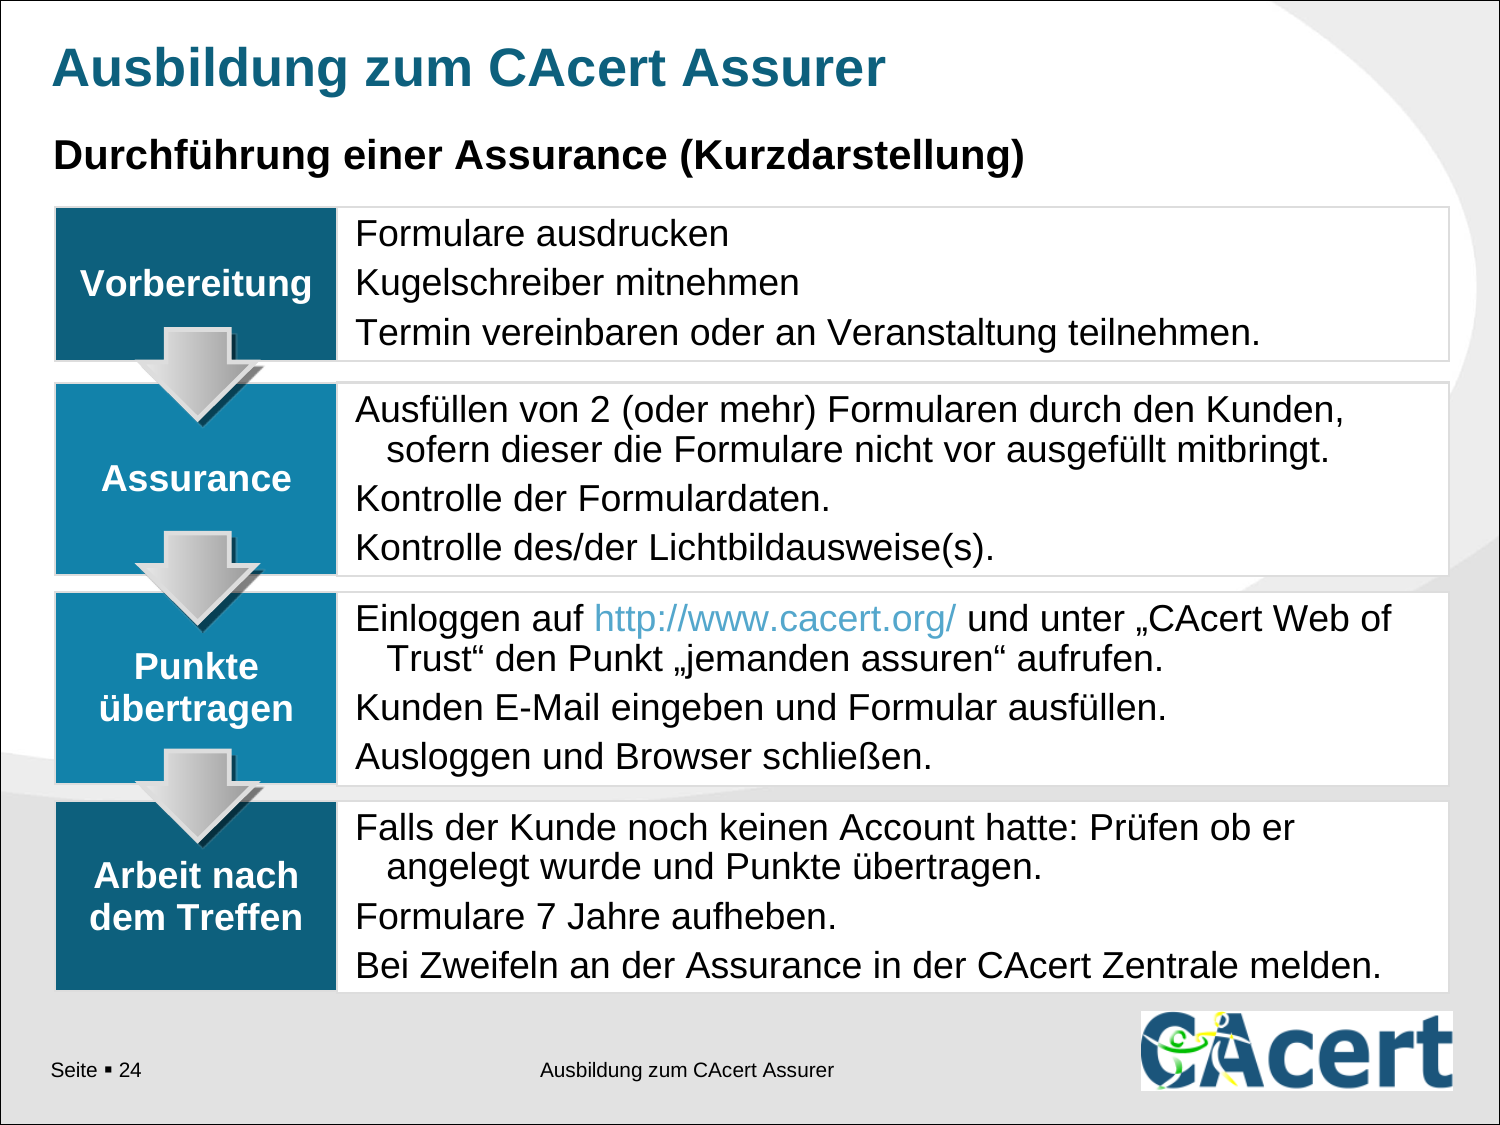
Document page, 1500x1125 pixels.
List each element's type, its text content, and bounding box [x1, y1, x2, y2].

text_box Durchführung einer Assurance (Kurzdarstellung) [53, 125, 1447, 185]
text_box Assurance [55, 382, 337, 575]
text_box Formulare ausdrucken Kugelschreiber mitnehmen Termin vereinbaren oder an Veranstaltung teilnehmen. [337, 207, 1450, 361]
text_box Vorbereitung [55, 207, 337, 361]
title Ausbildung zum CAcert Assurer [51, 19, 1450, 118]
text_box [140, 751, 256, 841]
text_box Ausfüllen von 2 (oder mehr) Formularen durch den Kunden, sofern dieser die Formulare nicht vor ausgefüllt mitbringt. Kontrolle der Formulardaten. Kontrolle des/der Lichtbildausweise(s). [337, 382, 1450, 577]
text_box Punkte übertragen [55, 591, 337, 784]
text_box Falls der Kunde noch keinen Account hatte: Prüfen ob er angelegt wurde und Punkte übertragen. Formulare 7 Jahre aufheben. Bei Zweifeln an der Assurance in der CAcert Zentrale melden. [337, 801, 1450, 994]
picture [1, 1, 1499, 1124]
text_box [140, 533, 256, 623]
text_box [140, 329, 256, 419]
text_box Einloggen auf http://www.cacert.org/ und unter „CAcert Web of Trust“ den Punkt „jemanden assuren“ aufrufen. Kunden E-Mail eingeben und Formular ausfüllen. Ausloggen und Browser schließen. [337, 591, 1450, 786]
text_box Arbeit nach dem Treffen [55, 801, 337, 992]
